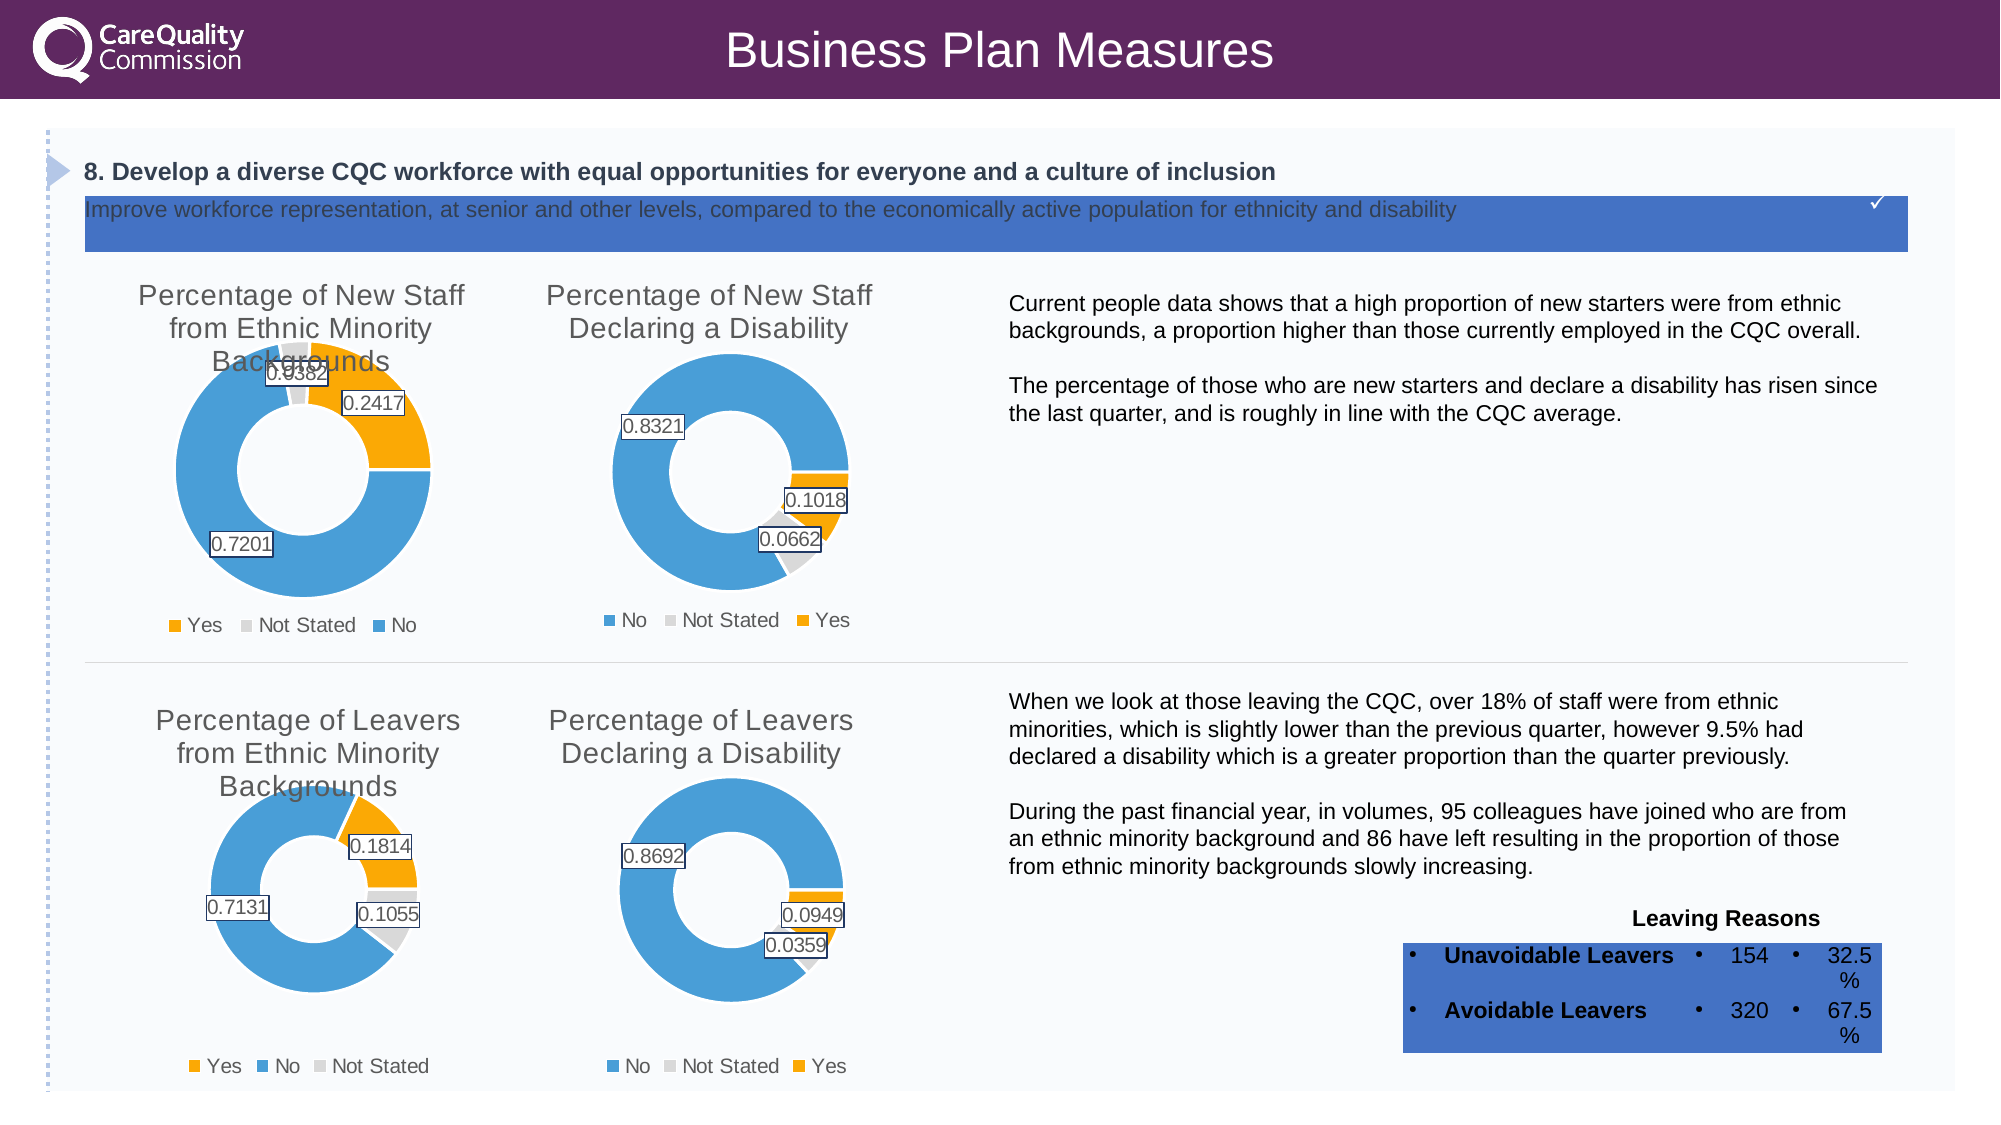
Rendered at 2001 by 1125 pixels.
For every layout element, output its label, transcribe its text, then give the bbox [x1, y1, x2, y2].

text_box Leaving Reasons [1617, 895, 1893, 939]
table_header  [1848, 196, 1908, 252]
table_cell Avoidable Leavers [1403, 998, 1682, 1053]
text_box 8. Develop a diverse CQC workforce with equal opportunities for everyone and a culture of inclusion [69, 147, 1893, 194]
text_box Current people data shows that a high proportion of new starters were from ethnic backgrounds, a proportion higher than those currently employed in the CQC overall. The percentage of those who are new starters and declare a disability has risen since the last quarter, and is roughly in line with the CQC average. [993, 280, 1909, 491]
text_box [47, 128, 1955, 1091]
chart [44, 253, 975, 675]
table_cell 320 [1682, 998, 1782, 1053]
text_box [0, 0, 2000, 99]
text_box Business Plan Measures [641, 9, 1358, 86]
chart [83, 679, 967, 1084]
text_box When we look at those leaving the CQC, over 18% of staff were from ethnic minorities, which is slightly lower than the previous quarter, however 9.5% had declared a disability which is a greater proportion than the quarter previously. During the past financial year, in volumes, 95 colleagues have joined who are from an ethnic minority background and 86 have left resulting in the proportion of those from ethnic minority backgrounds slowly increasing. [993, 679, 1893, 889]
table_header Unavoidable Leavers [1403, 943, 1682, 998]
table_cell 67.5% [1782, 998, 1882, 1053]
table_header 32.5% [1782, 943, 1882, 998]
table_header Improve workforce representation, at senior and other levels, compared to the economically active population for ethnicity and disability [85, 196, 1848, 252]
table_header 154 [1682, 943, 1782, 998]
picture [32, 16, 245, 84]
